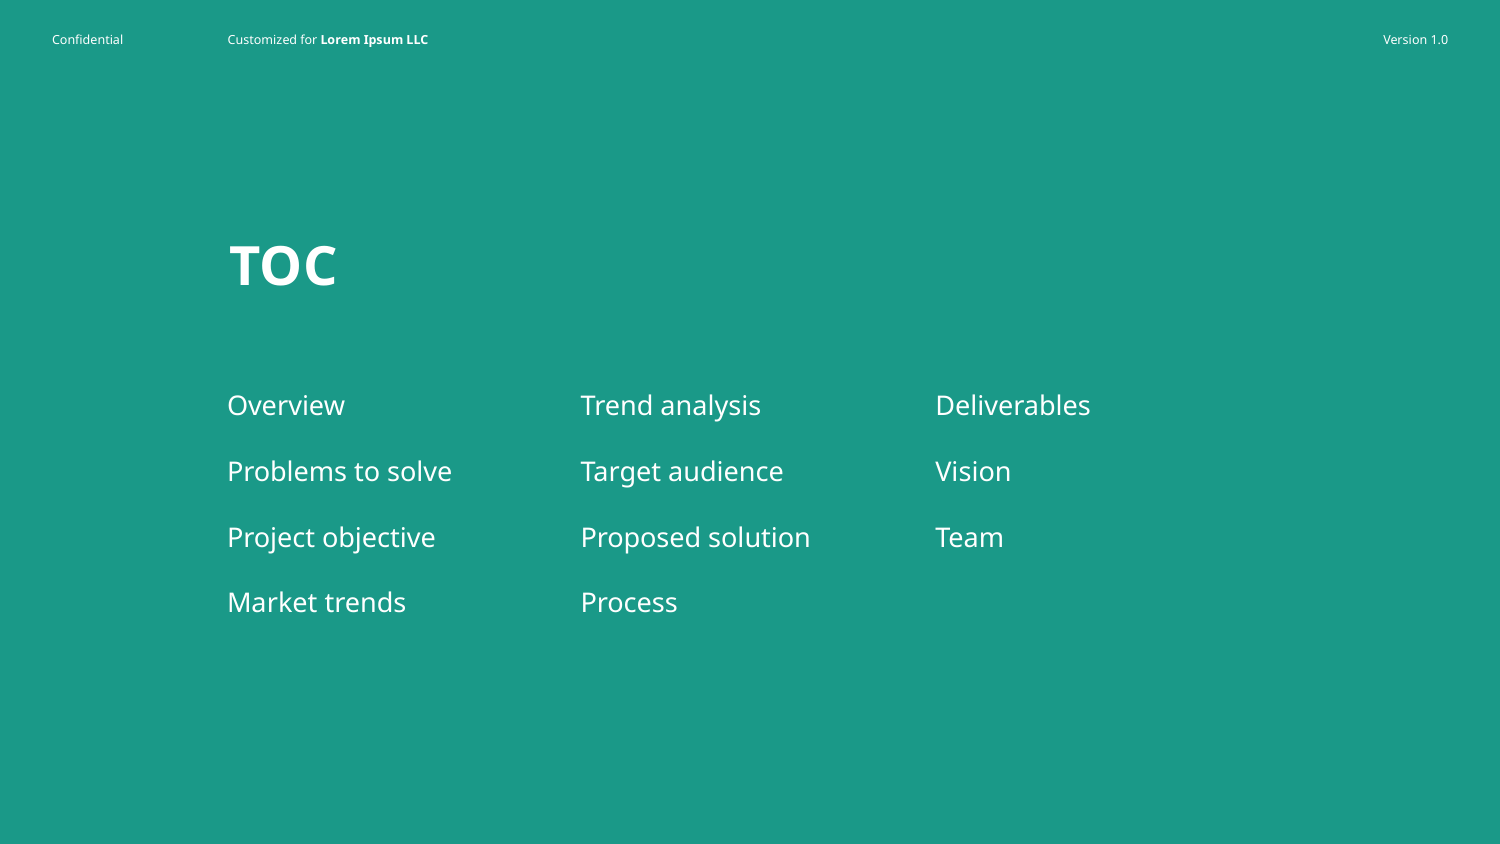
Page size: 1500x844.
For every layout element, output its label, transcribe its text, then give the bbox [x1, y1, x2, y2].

text_box Target audience [565, 443, 834, 498]
text_box Market trends [212, 575, 476, 629]
text_box Overview [212, 377, 476, 432]
text_box Deliverables [920, 377, 1124, 432]
text_box Process [565, 575, 834, 629]
text_box Proposed solution [565, 509, 834, 563]
text_box Project objective [212, 509, 476, 563]
text_box Vision [920, 443, 1124, 498]
text_box Trend analysis [565, 377, 834, 432]
text_box Problems to solve [212, 443, 476, 498]
text_box Team [920, 509, 1124, 563]
title TOC [214, 216, 1381, 305]
